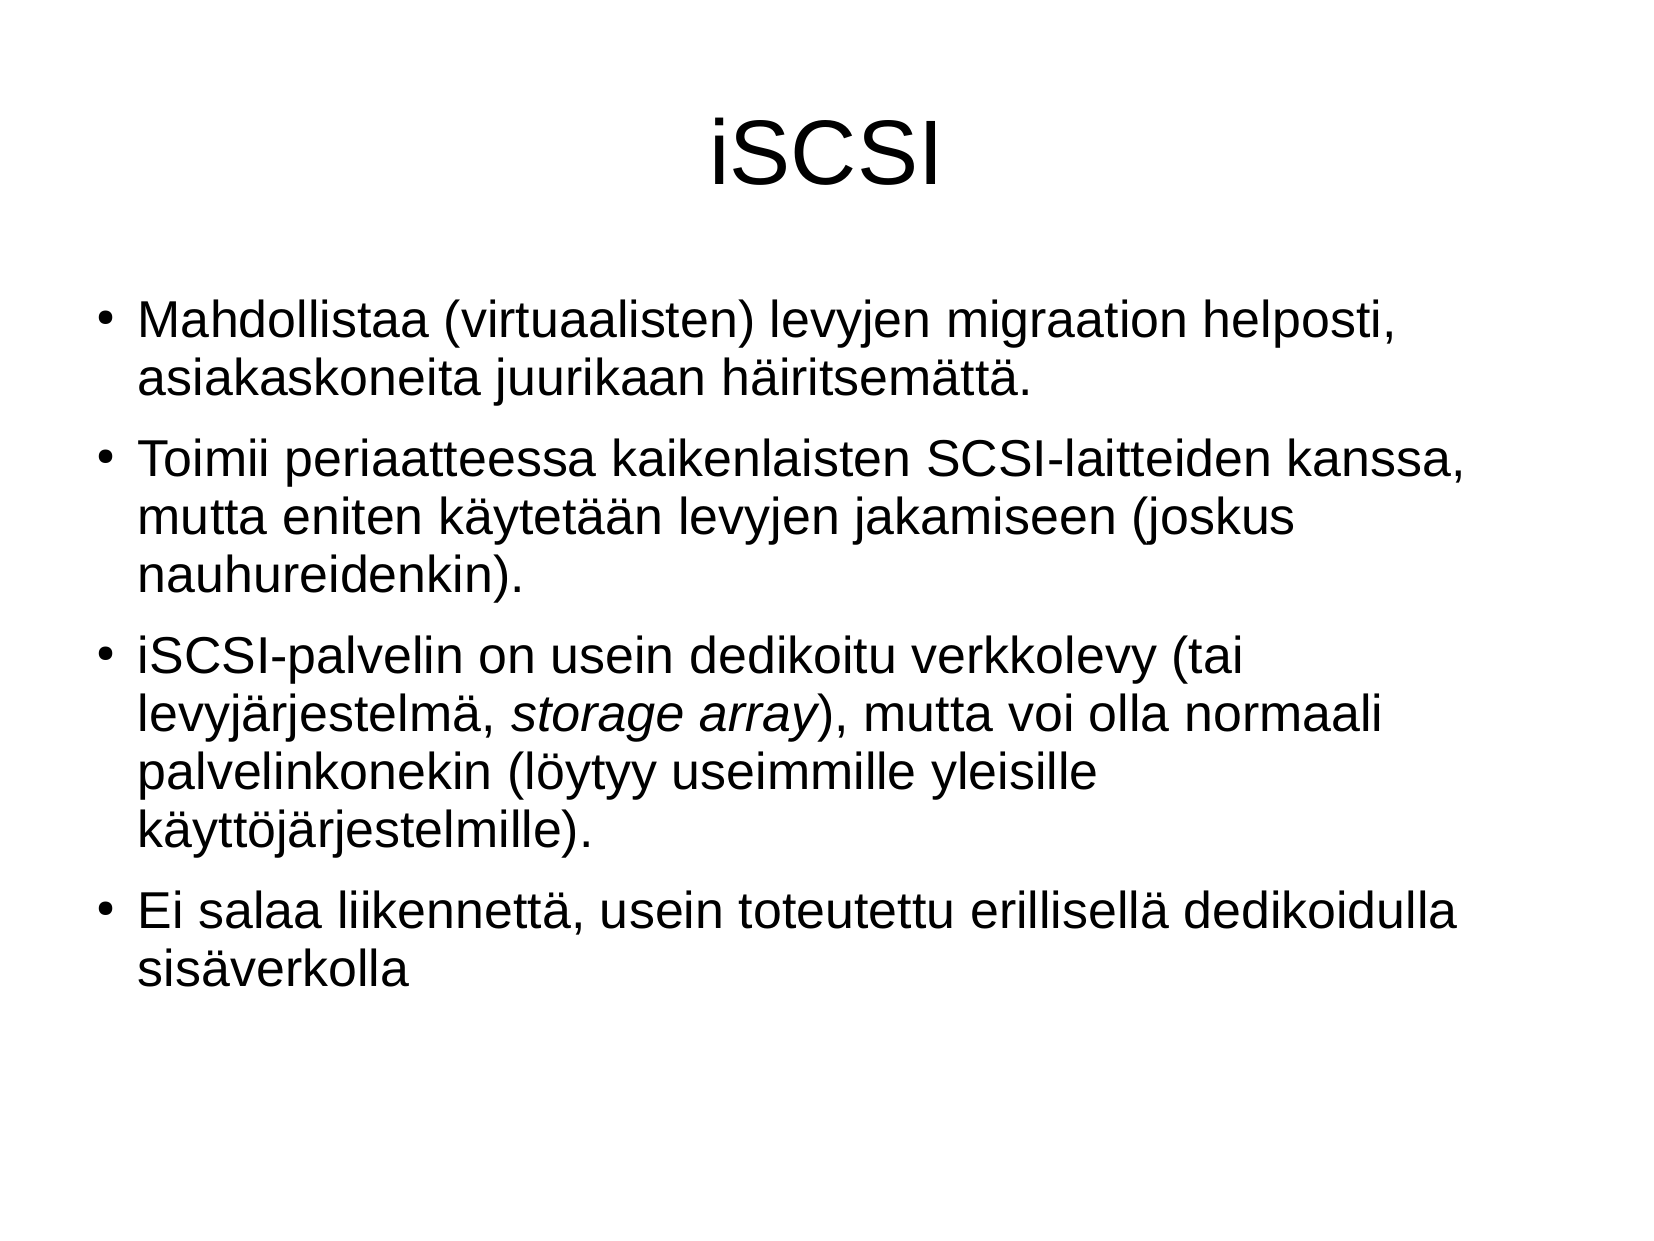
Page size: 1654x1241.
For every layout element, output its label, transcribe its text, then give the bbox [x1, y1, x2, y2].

list Mahdollistaa (virtuaalisten) levyjen migraation helposti, asiakaskoneita juurikaan häiritsemättä. Toimii periaatteessa kaikenlaisten SCSI-laitteiden kanssa, mutta eniten käytetään levyjen jakamiseen (joskus nauhureidenkin). iSCSI-palvelin on usein dedikoitu verkkolevy (tai levyjärjestelmä, storage array), mutta voi olla normaali palvelinkonekin (löytyy useimmille yleisille käyttöjärjestelmille). Ei salaa liikennettä, usein toteutettu erillisellä dedikoidulla sisäverkolla [82, 290, 1571, 1010]
title iSCSI [82, 49, 1571, 257]
